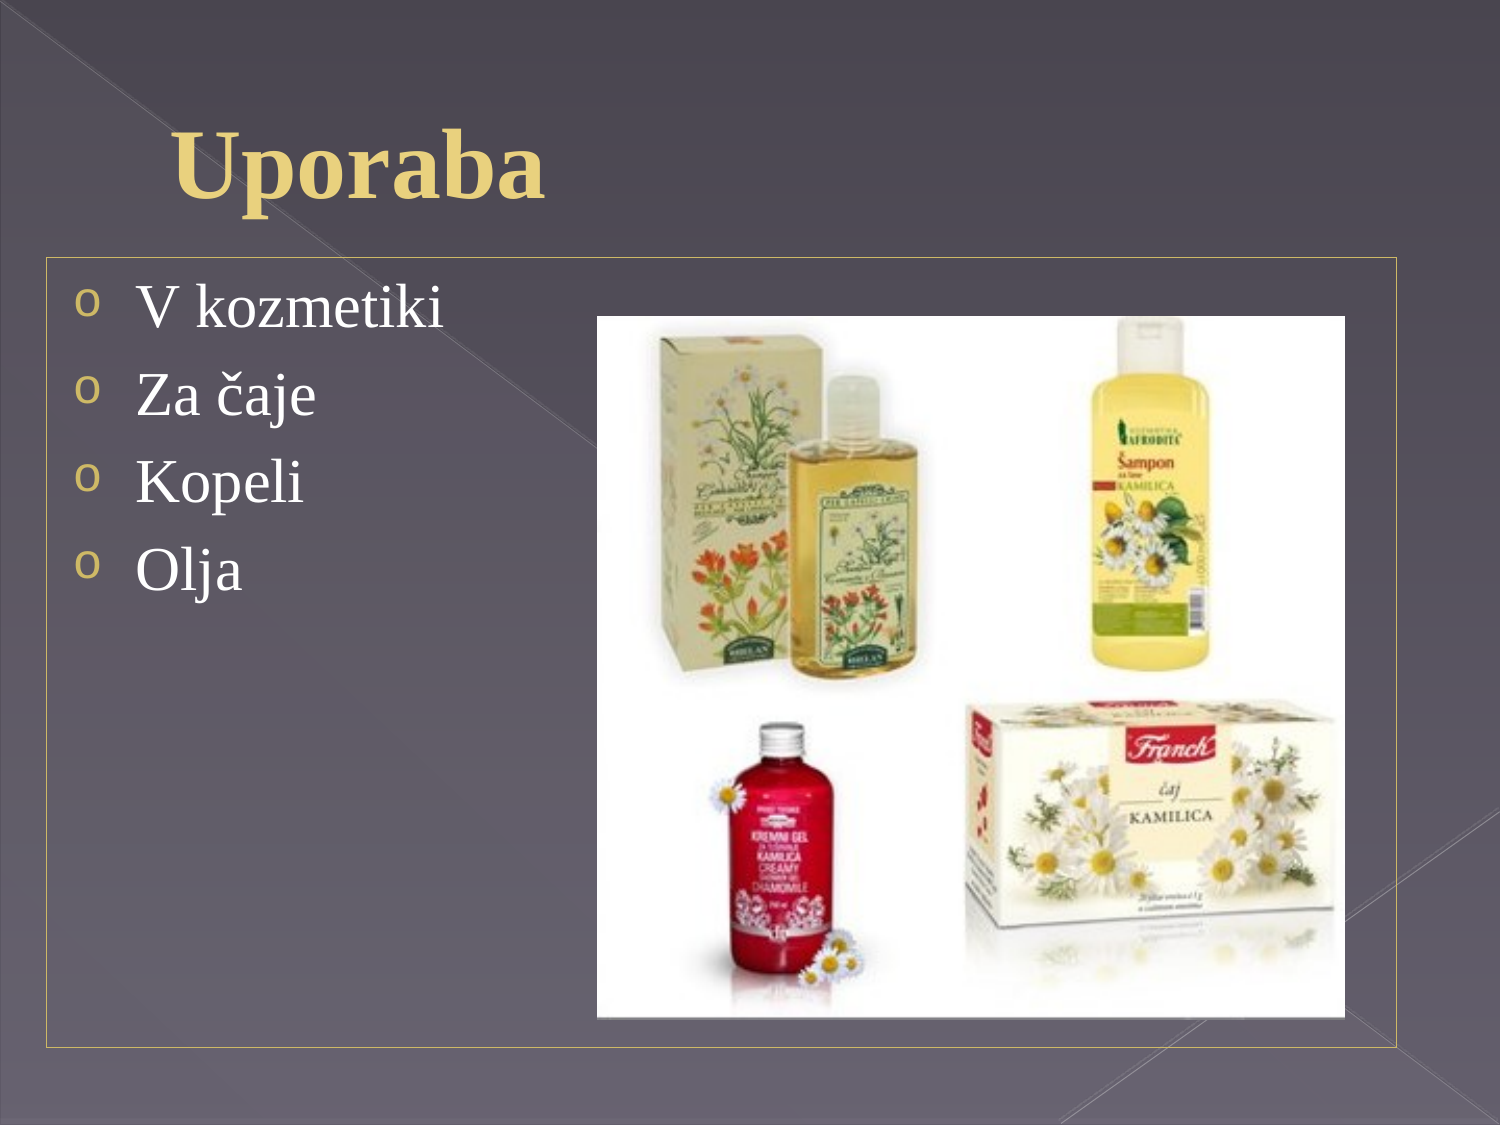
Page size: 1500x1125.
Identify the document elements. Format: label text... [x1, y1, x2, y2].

picture [597, 316, 1345, 1020]
list V kozmetiki Za čaje Kopeli Olja [46, 257, 1397, 1048]
title Uporaba [75, 43, 1425, 274]
